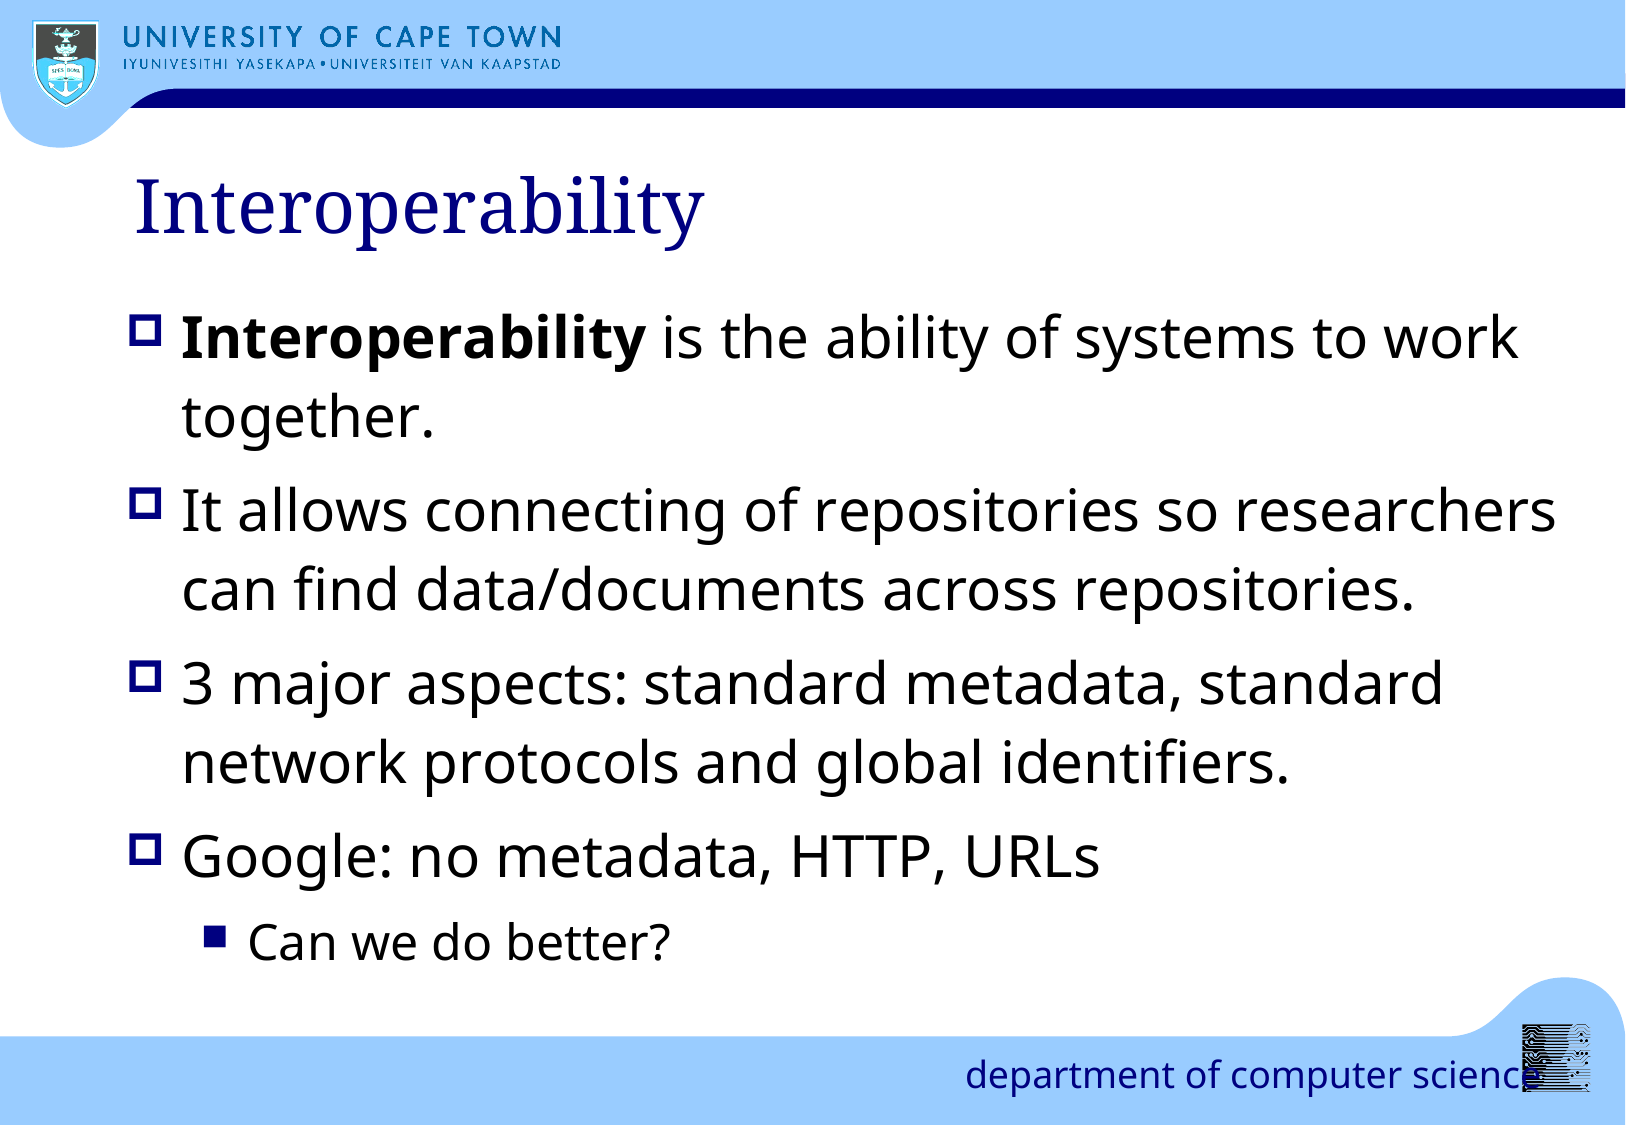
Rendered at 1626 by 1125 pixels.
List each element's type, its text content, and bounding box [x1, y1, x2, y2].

picture [1522, 1024, 1591, 1092]
picture [120, 23, 563, 71]
list Interoperability is the ability of systems to work together. It allows connecting of repositories so researchers can find data/documents across repositories. 3 major aspects: standard metadata, standard network protocols and global identifiers. Google: no metadata, HTTP, URLs Can we do better? [125, 296, 1570, 979]
title Interoperability [134, 140, 1571, 268]
picture [1526, 1070, 1536, 1076]
